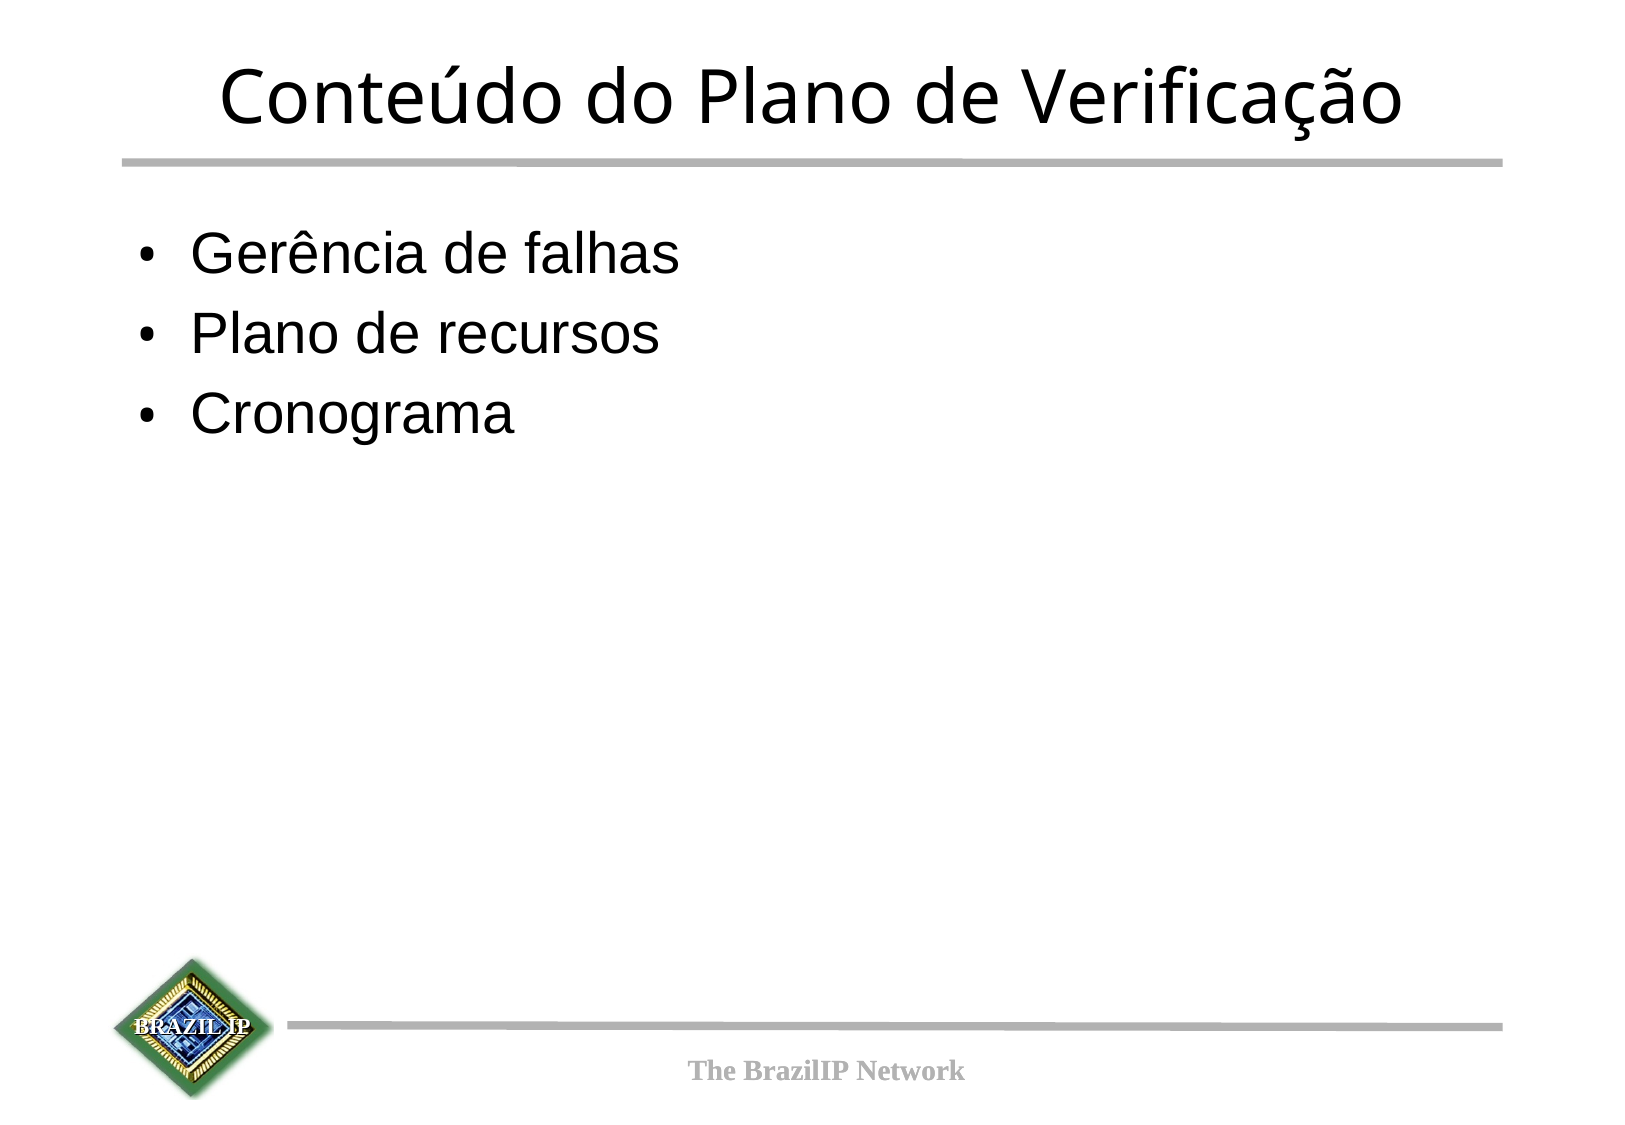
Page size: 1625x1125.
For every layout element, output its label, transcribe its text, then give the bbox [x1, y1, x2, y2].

picture [108, 953, 274, 1100]
list Gerência de falhas Plano de recursos Cronograma [121, 212, 1488, 943]
title Conteúdo do Plano de Verificação [121, 41, 1503, 147]
